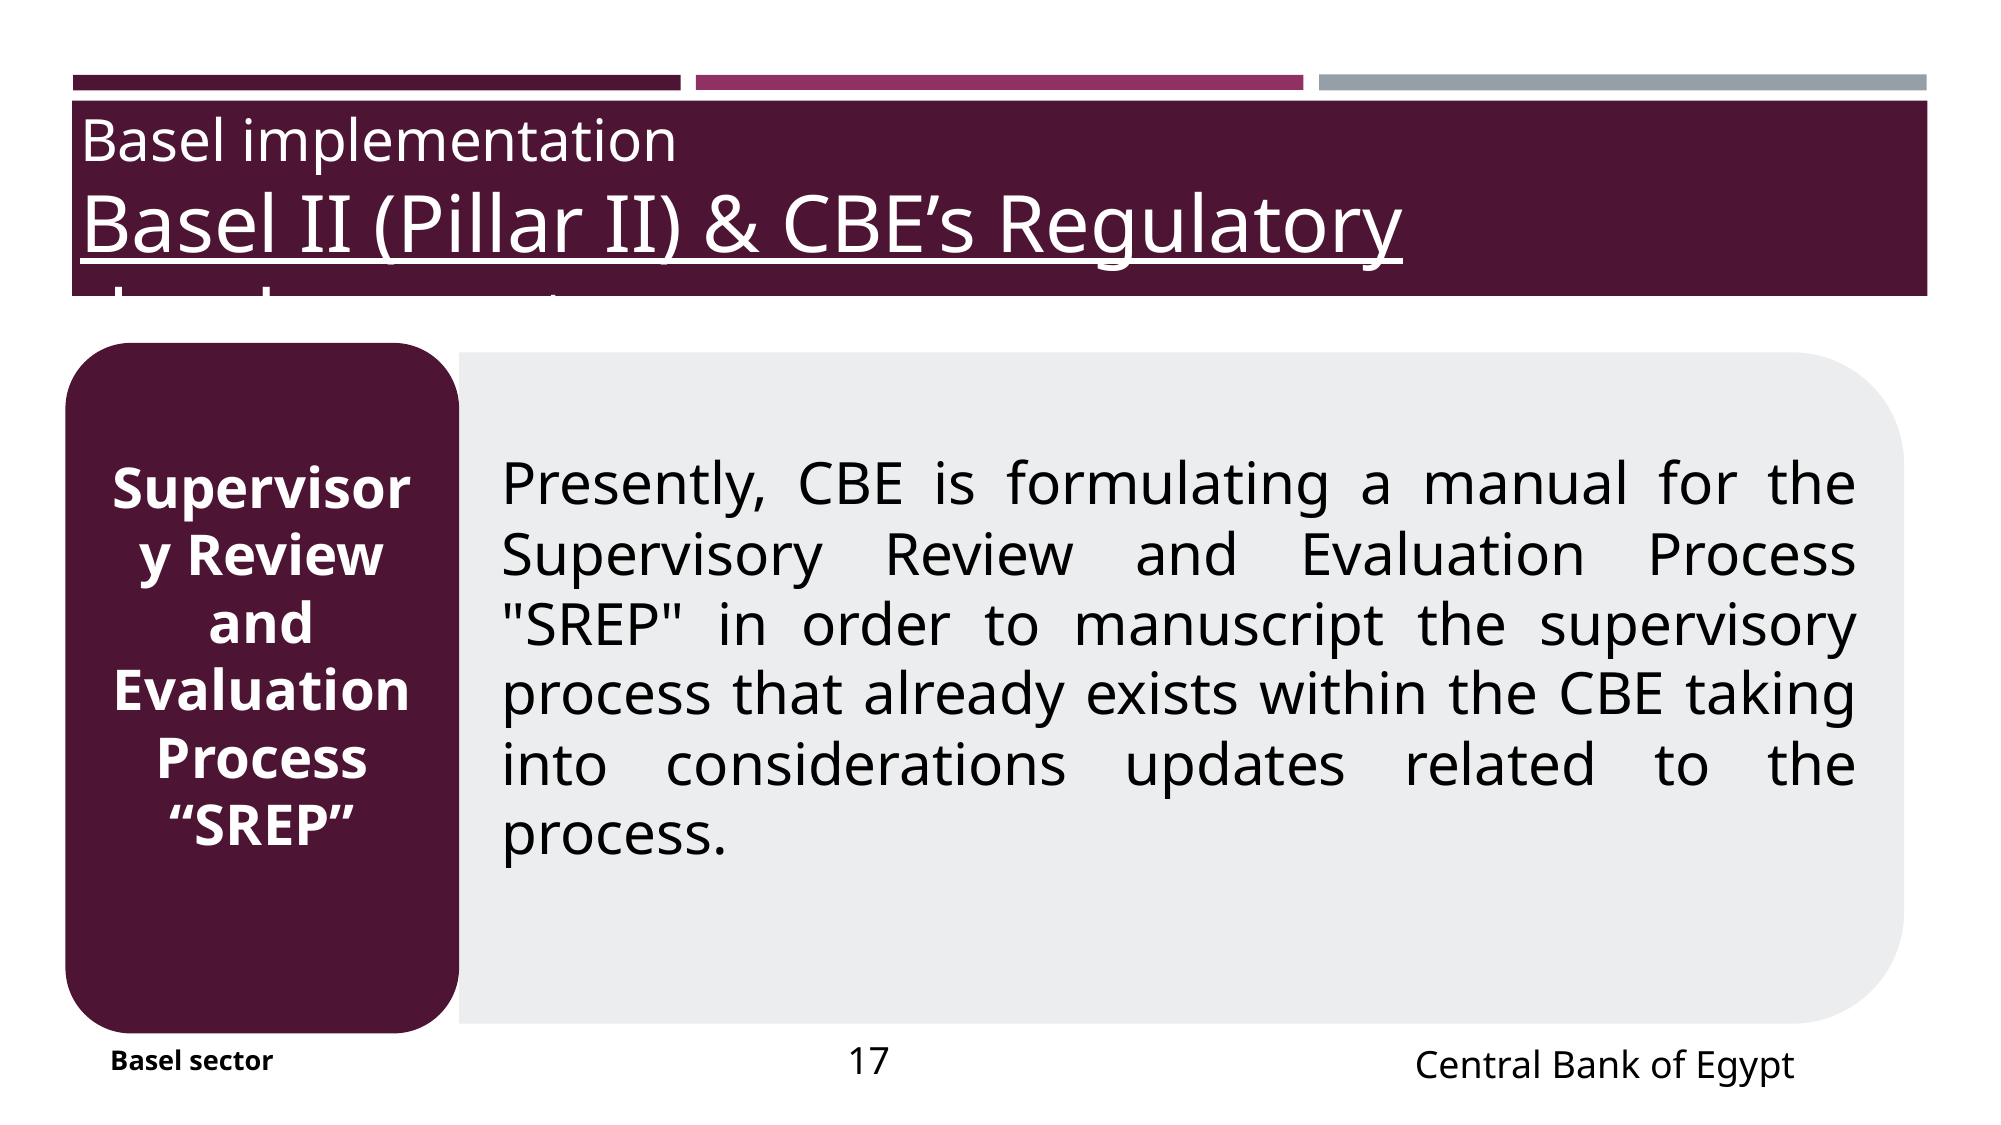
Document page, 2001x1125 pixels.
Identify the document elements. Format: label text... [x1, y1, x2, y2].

footer Central Bank of Egypt [1400, 1033, 1905, 1094]
text_box Presently, CBE is formulating a manual for the Supervisory Review and Evaluation Process "SREP" in order to manuscript the supervisory process that already exists within the CBE taking into considerations updates related to the process. [459, 352, 1905, 1024]
text_box Supervisory Review and Evaluation Process “SREP” [65, 342, 460, 1034]
slide_number <numéro> [832, 1029, 1006, 1090]
title Basel implementation Basel II (Pillar II) & CBE’s Regulatory developments [65, 95, 1930, 277]
